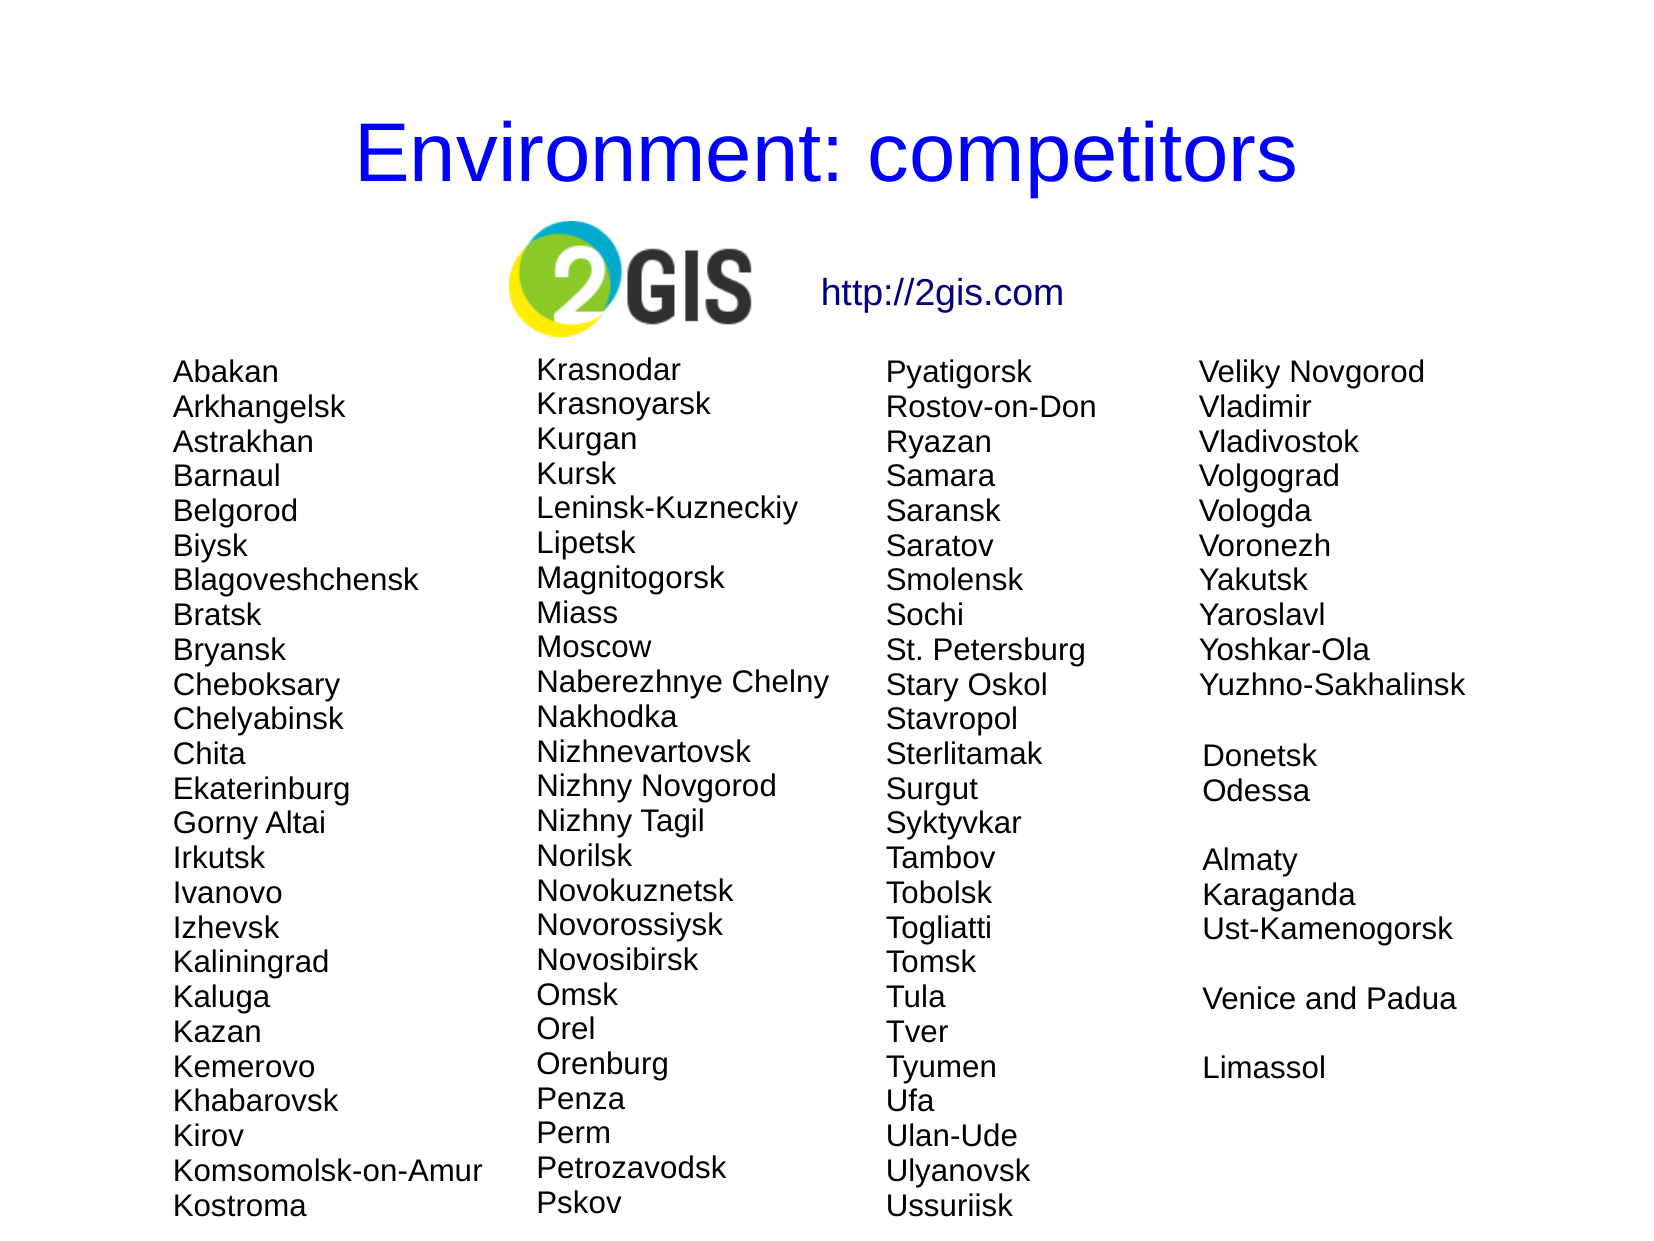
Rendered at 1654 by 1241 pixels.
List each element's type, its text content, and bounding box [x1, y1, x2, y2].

title Environment: competitors [82, 49, 1571, 257]
text_box Donetsk Odessa Almaty Karaganda Ust-Kamenogorsk Venice and Padua Limassol [1202, 738, 1506, 1093]
text_box Veliky Novgorod Vladimir Vladivostok Volgograd Vologda Voronezh Yakutsk Yaroslavl Yoshkar-Ola Yuzhno-Sakhalinsk [1198, 354, 1517, 709]
text_box http://2gis.com [820, 271, 1087, 314]
text_box Krasnodar Krasnoyarsk Kurgan Kursk Leninsk-Kuzneckiy Lipetsk Magnitogorsk Miass Moscow Naberezhnye Chelny Nakhodka Nizhnevartovsk Nizhny Novgorod Nizhny Tagil Norilsk Novokuznetsk Novorossiysk Novosibirsk Omsk Orel Orenburg Penza Perm Petrozavodsk Pskov [536, 351, 885, 1221]
picture [509, 221, 756, 337]
text_box Pyatigorsk Rostov-on-Don Ryazan Samara Saransk Saratov Smolensk Sochi St. Petersburg Stary Oskol Stavropol Sterlitamak Surgut Syktyvkar Tambov Tobolsk Togliatti Tomsk Tula Tver Tyumen Ufa Ulan-Ude Ulyanovsk Ussuriisk [885, 354, 1138, 1223]
text_box Abakan Arkhangelsk Astrakhan Barnaul Belgorod Biysk Blagoveshchensk Bratsk Bryansk Cheboksary Chelyabinsk Chita Ekaterinburg Gorny Altai Irkutsk Ivanovo Izhevsk Kaliningrad Kaluga Kazan Kemerovo Khabarovsk Kirov Komsomolsk-on-Amur Kostroma [172, 354, 485, 1229]
